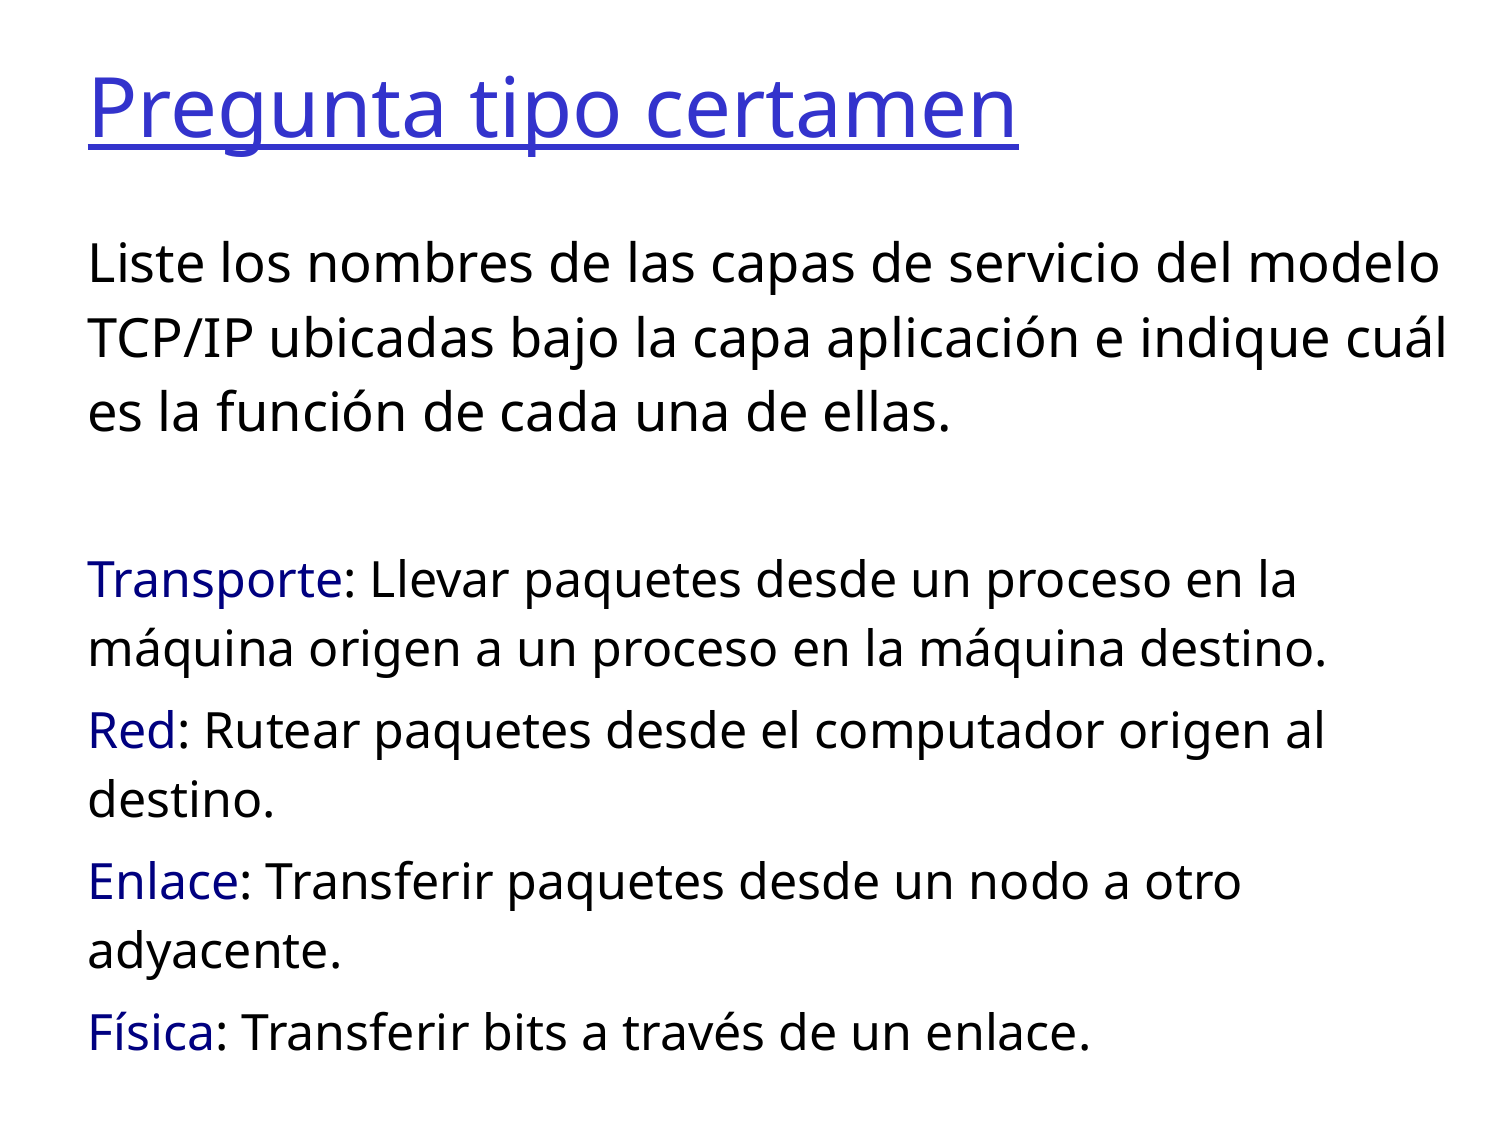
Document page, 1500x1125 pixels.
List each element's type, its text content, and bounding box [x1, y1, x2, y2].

title Pregunta tipo certamen [87, 23, 1463, 188]
list Liste los nombres de las capas de servicio del modelo TCP/IP ubicadas bajo la capa aplicación e indique cuál es la función de cada una de ellas. [87, 224, 1463, 537]
list Transporte: Llevar paquetes desde un proceso en la máquina origen a un proceso en la máquina destino. Red: Rutear paquetes desde el computador origen al destino. Enlace: Transferir paquetes desde un nodo a otro adyacente. Física: Transferir bits a través de un enlace. [87, 544, 1363, 1057]
